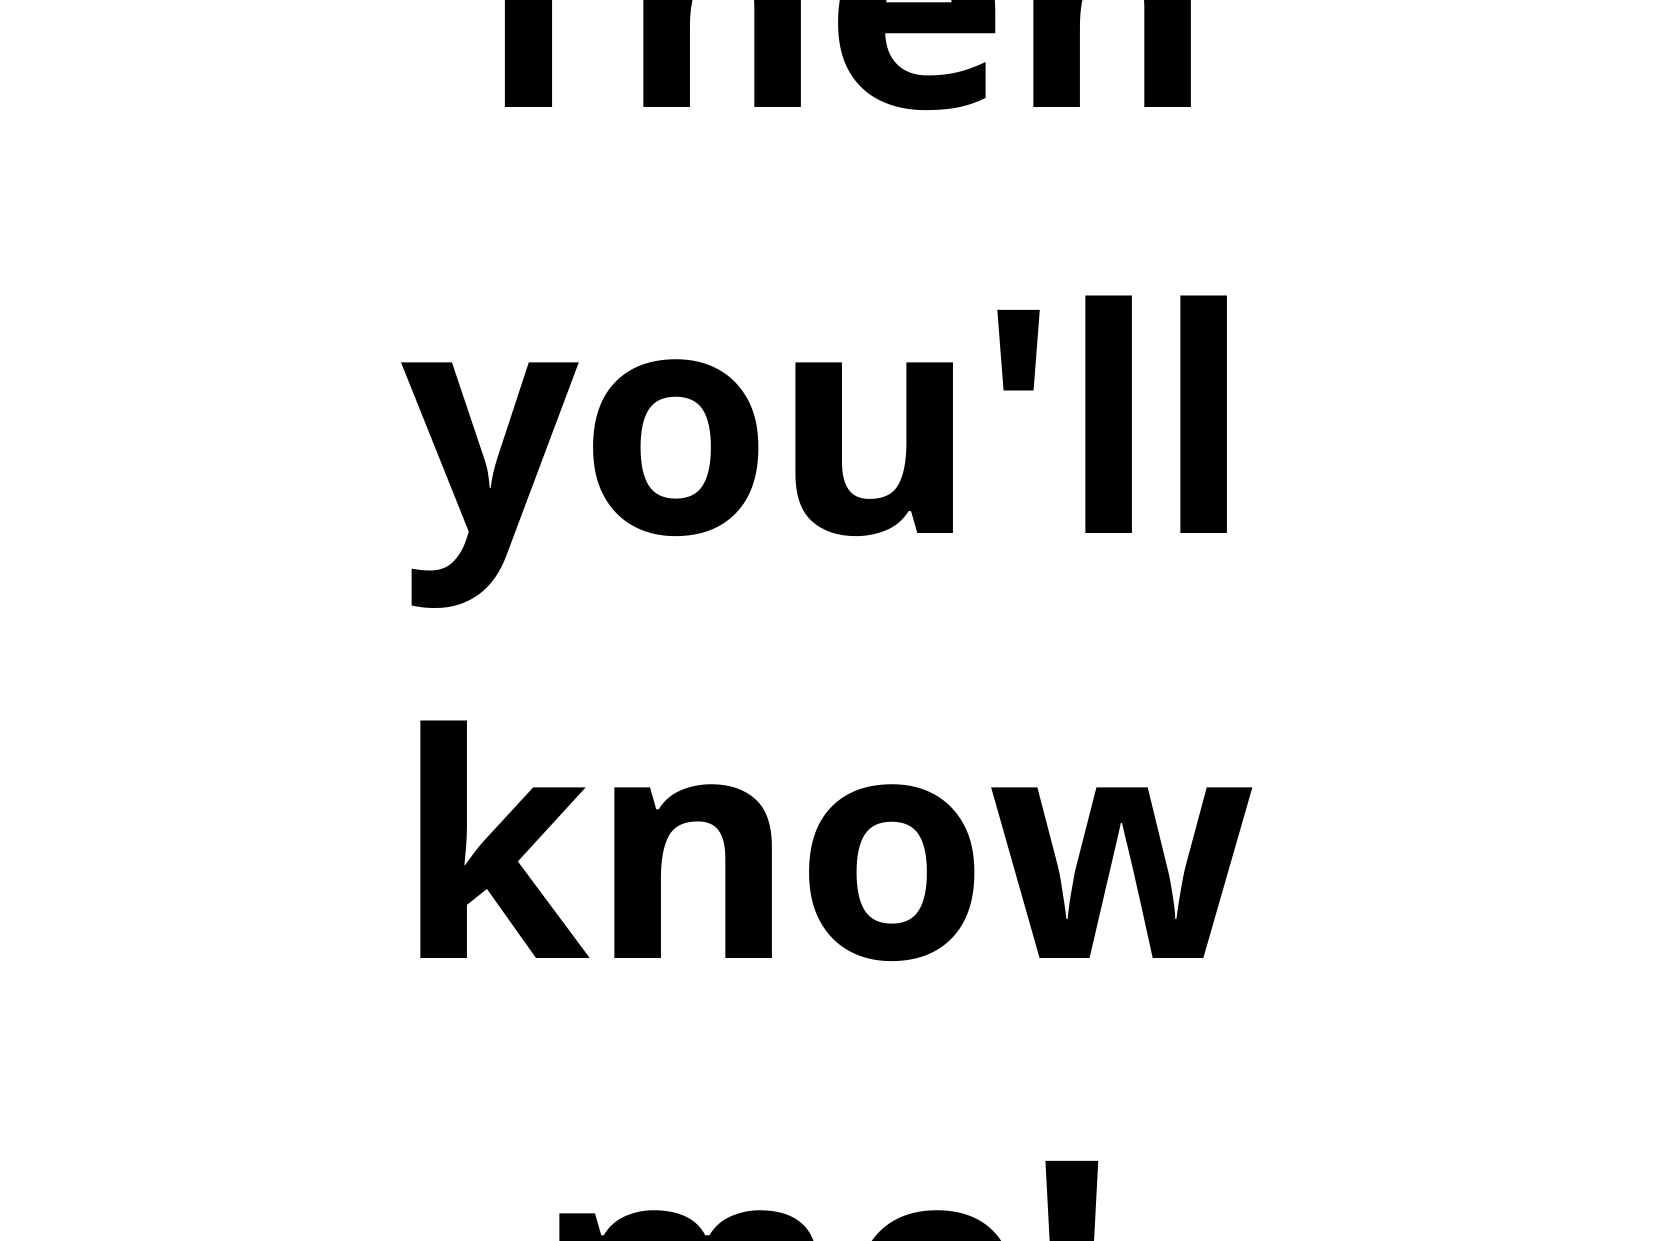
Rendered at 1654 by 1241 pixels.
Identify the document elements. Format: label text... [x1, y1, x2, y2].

title Then you'll know me! [82, 49, 1571, 1201]
